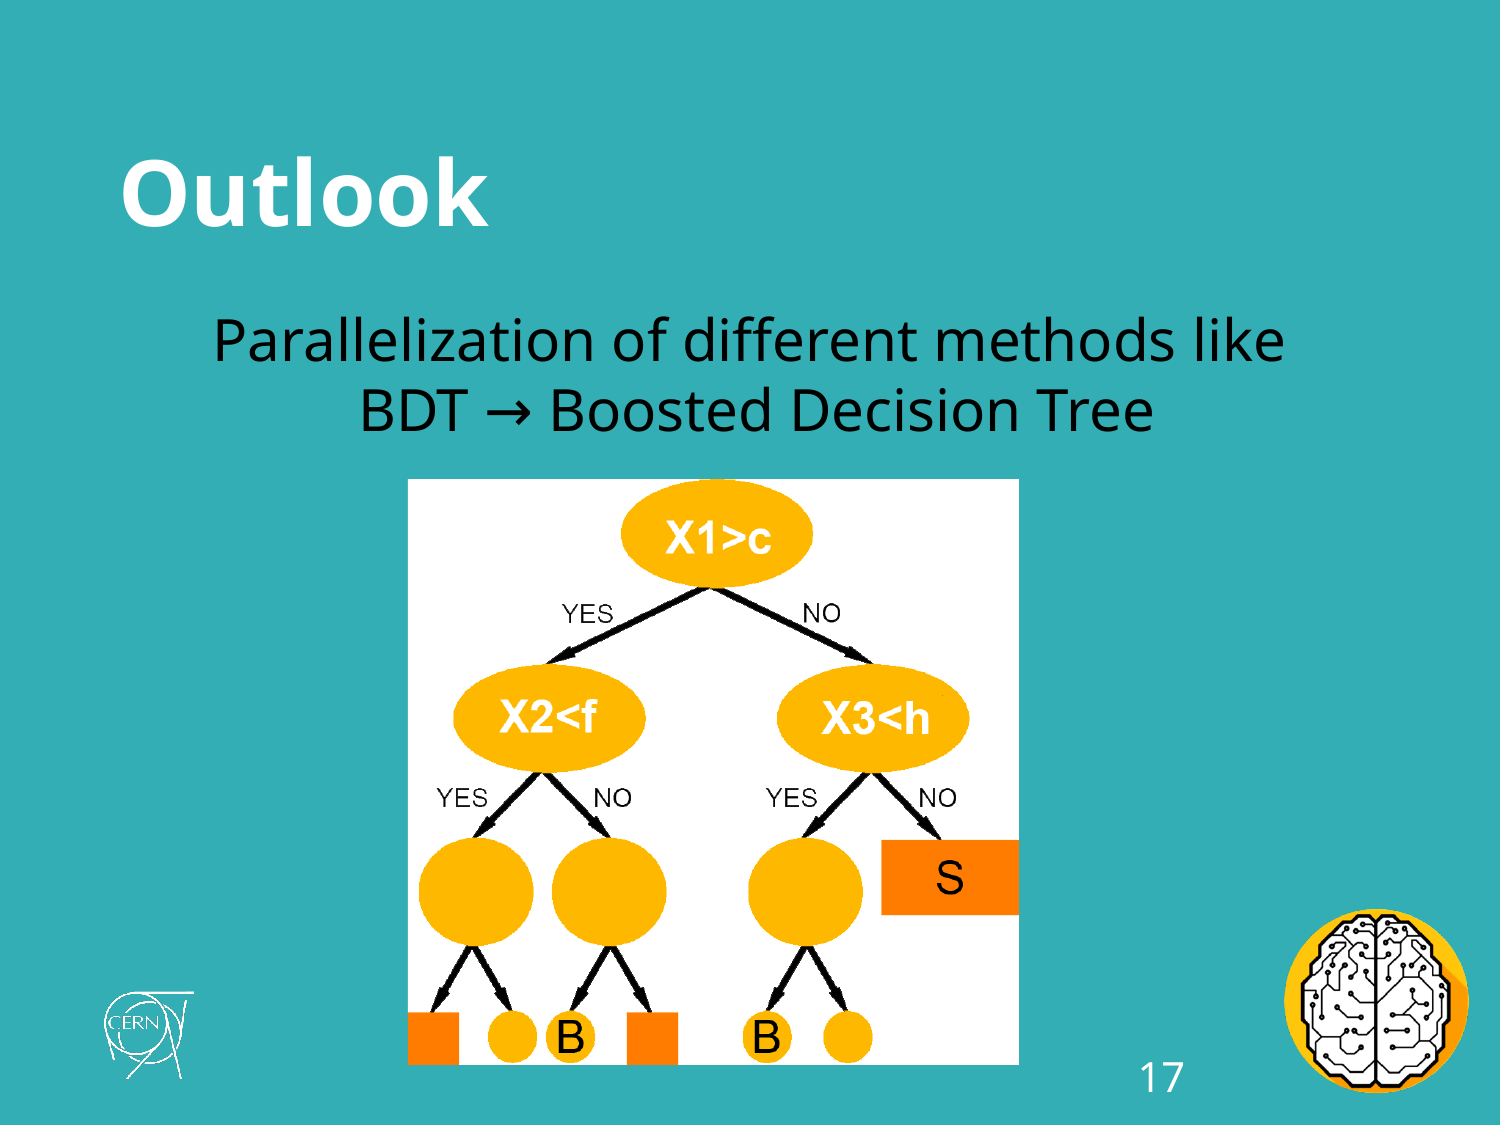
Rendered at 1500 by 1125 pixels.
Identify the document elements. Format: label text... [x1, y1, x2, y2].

list Parallelization of different methods like BDT → Boosted Decision Tree [97, 295, 1417, 852]
slide_number <number> [992, 1049, 1331, 1110]
picture [407, 479, 1019, 1066]
picture [103, 991, 195, 1080]
title Outlook [103, 130, 1397, 263]
picture [1277, 902, 1474, 1099]
